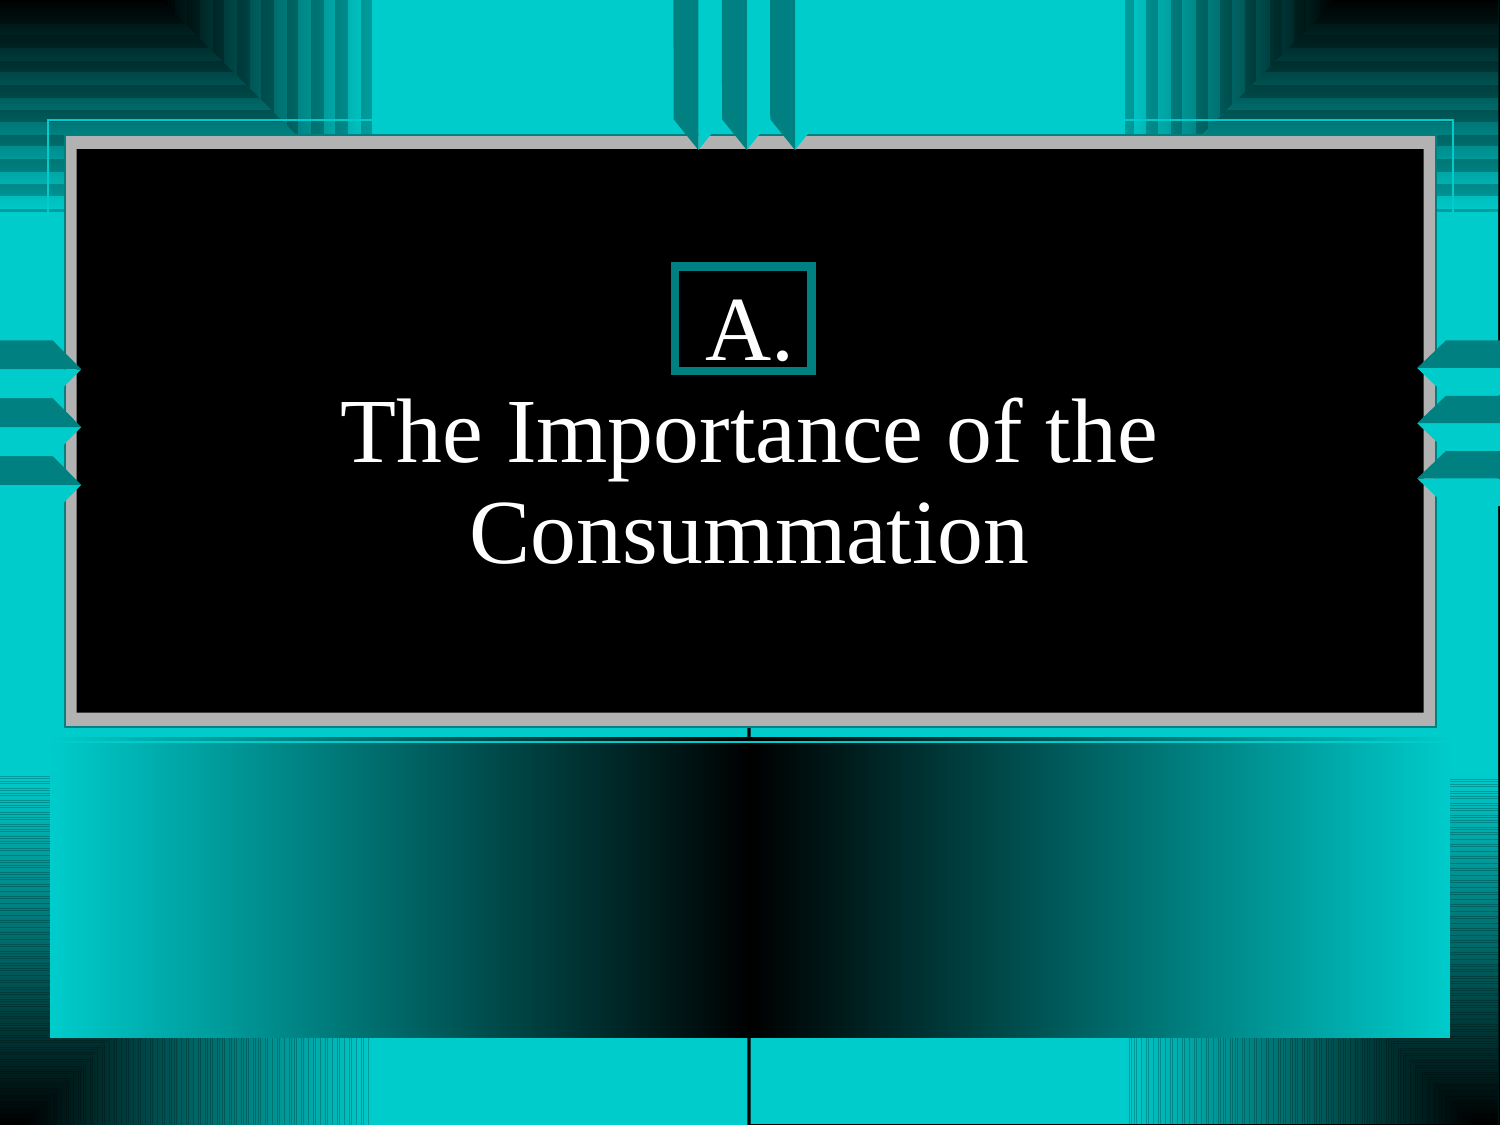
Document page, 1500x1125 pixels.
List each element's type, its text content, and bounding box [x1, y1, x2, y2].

title A. The Importance of the Consummation [679, 271, 807, 367]
title A. The Importance of the Consummation [118, 270, 1382, 592]
